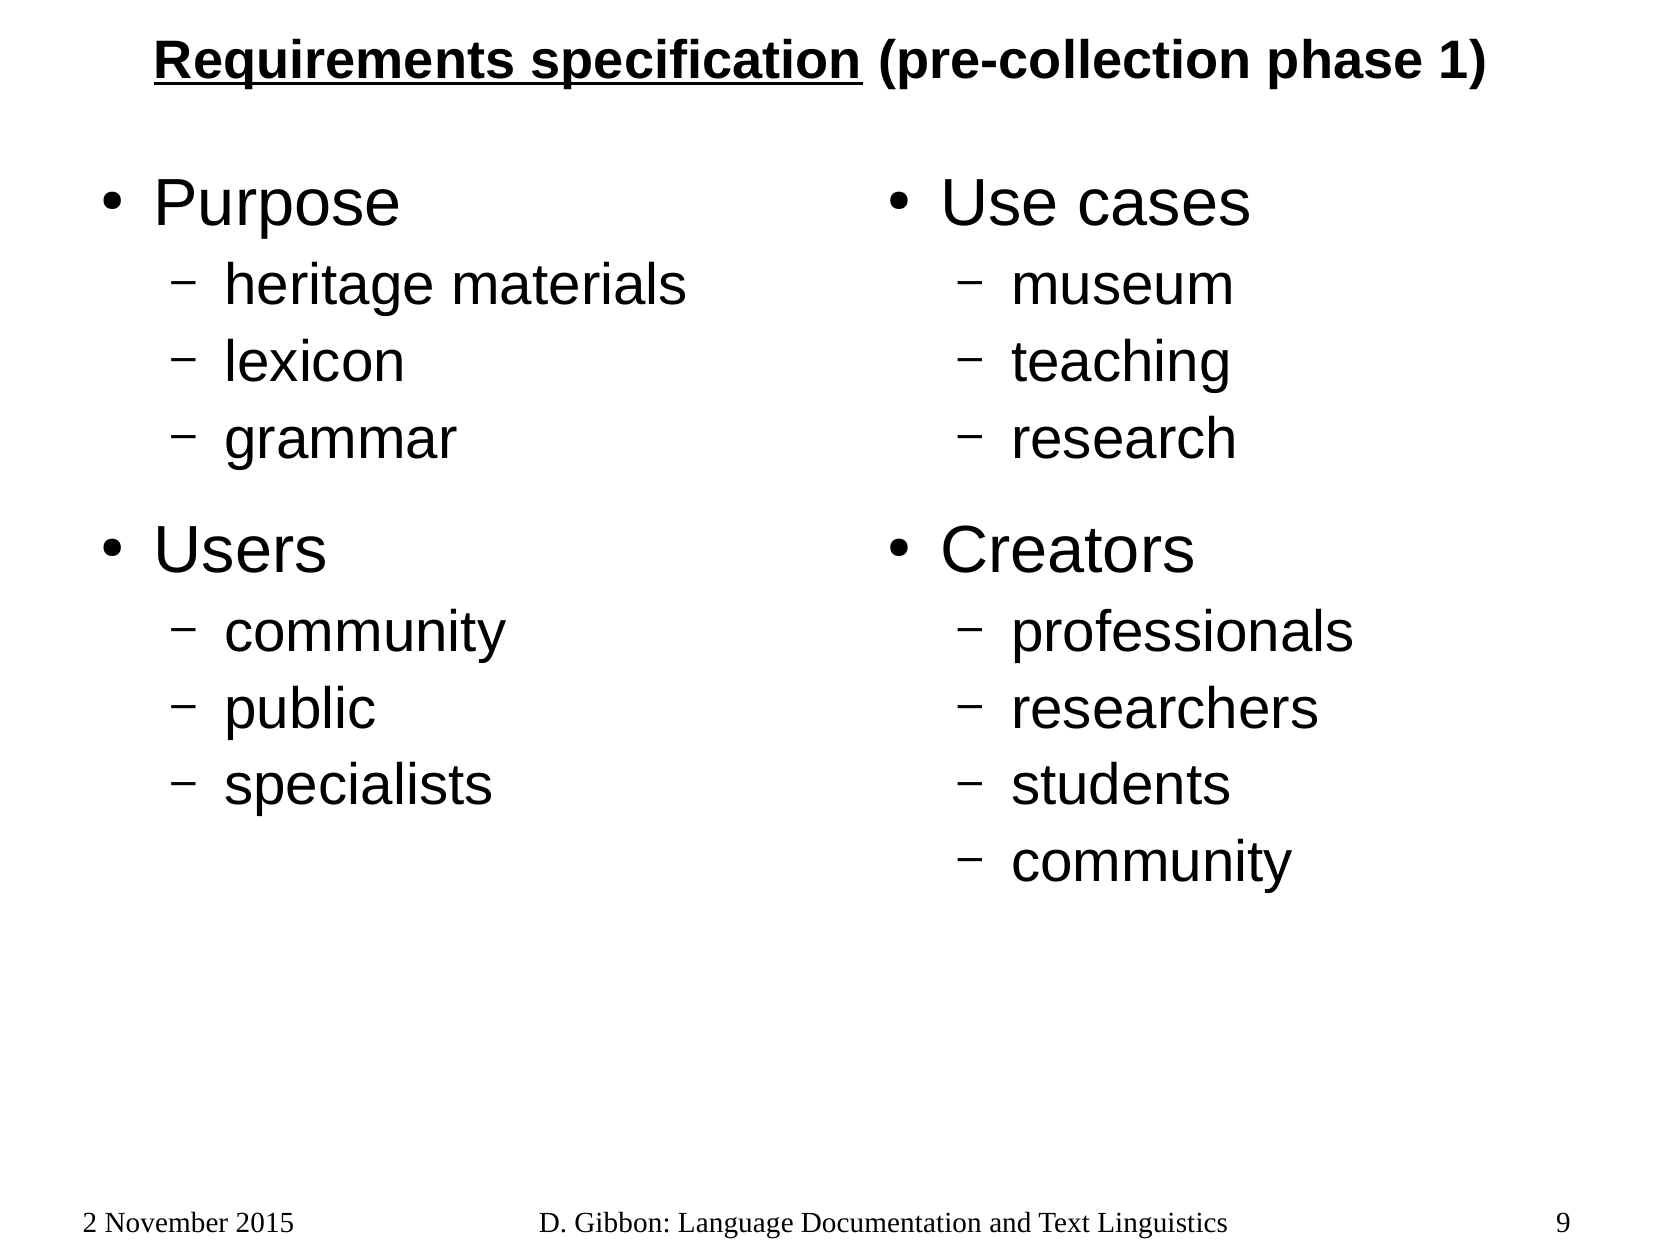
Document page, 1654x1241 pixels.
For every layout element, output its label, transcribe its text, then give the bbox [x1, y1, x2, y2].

list Use cases museum teaching research Creators professionals researchers students community [869, 165, 1619, 1146]
title Requirements specification (pre-collection phase 1) [11, 13, 1630, 107]
list Purpose heritage materials lexicon grammar Users community public specialists [82, 165, 832, 1146]
